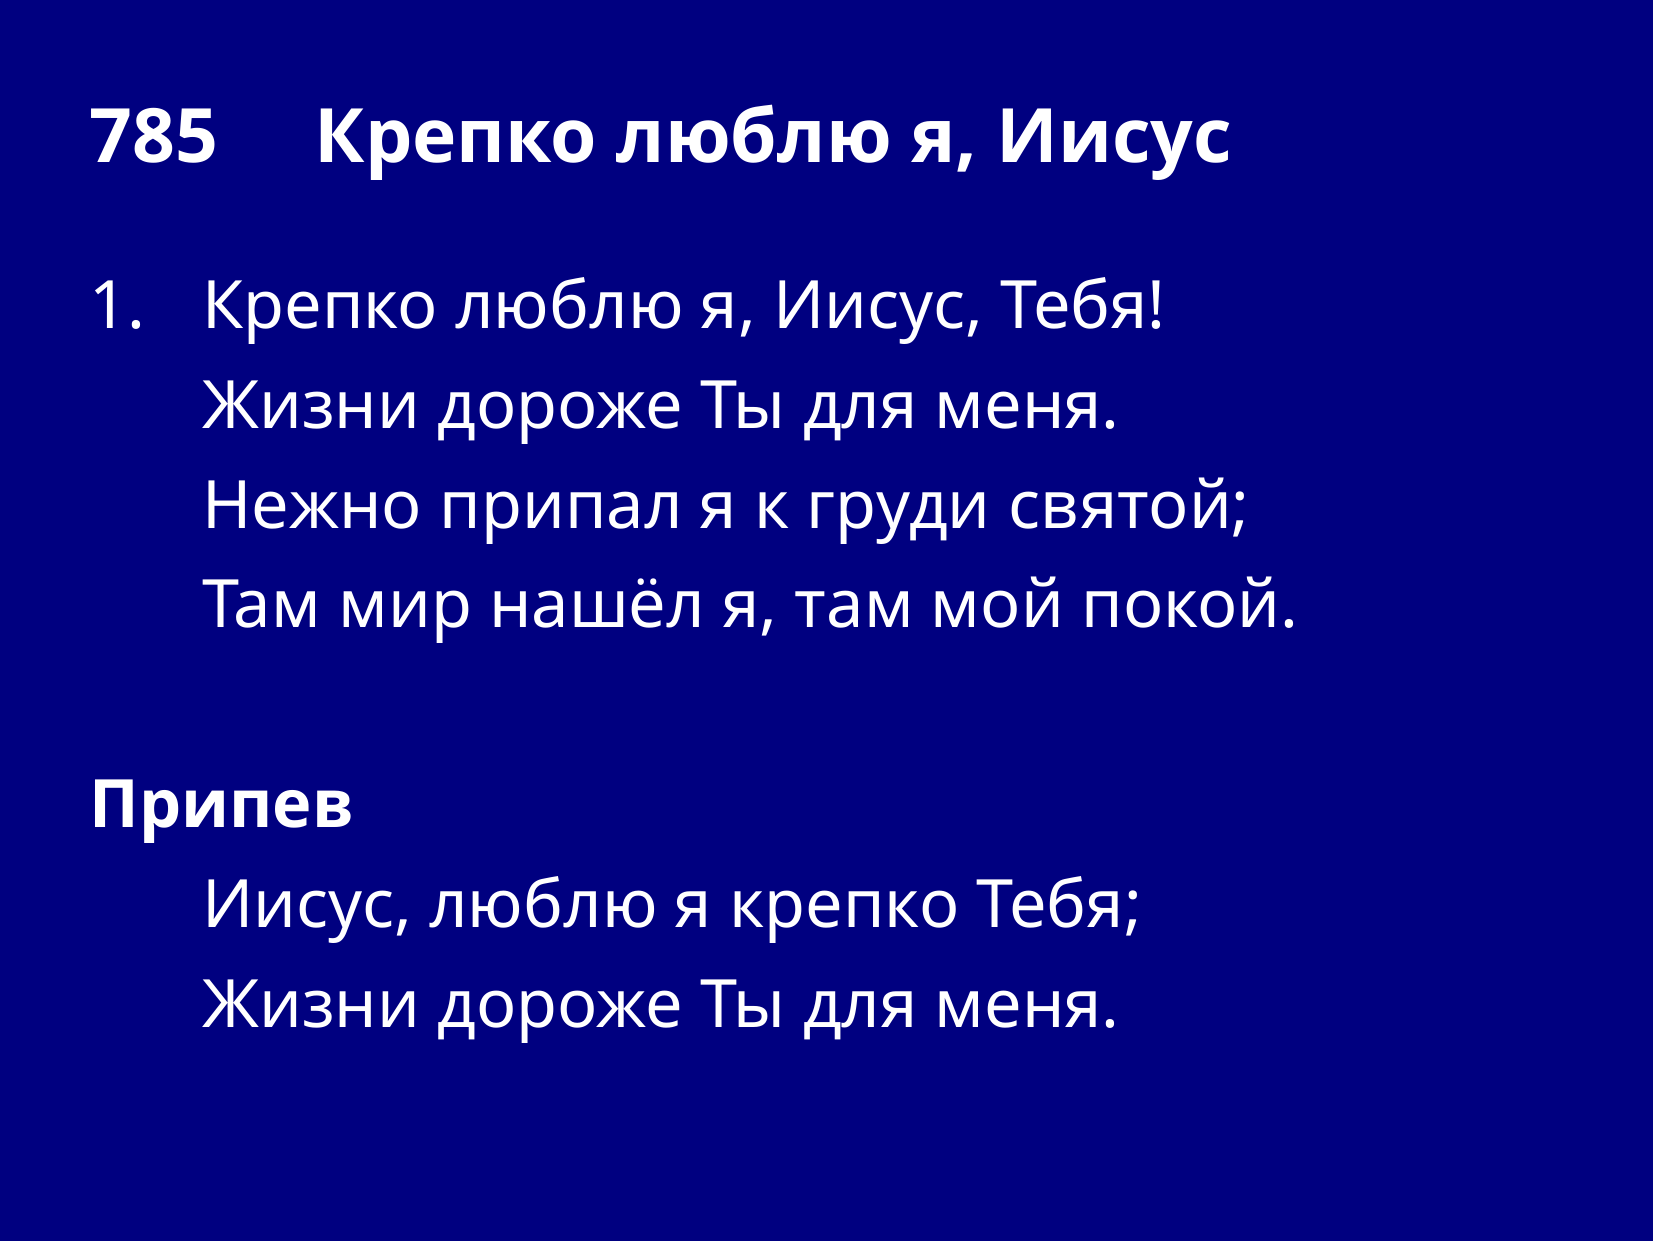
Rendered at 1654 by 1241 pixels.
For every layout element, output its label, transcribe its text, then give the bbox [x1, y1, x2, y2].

text_box 785 Крепко люблю я, Иисус [75, 75, 1576, 188]
text_box 1. Крепко люблю я, Иисус, Тебя! Жизни дороже Ты для меня. Нежно припал я к груди святой; Там мир нашёл я, там мой покой. Припев Иисус, люблю я крепко Тебя; Жизни дороже Ты для меня. [75, 188, 1576, 1163]
